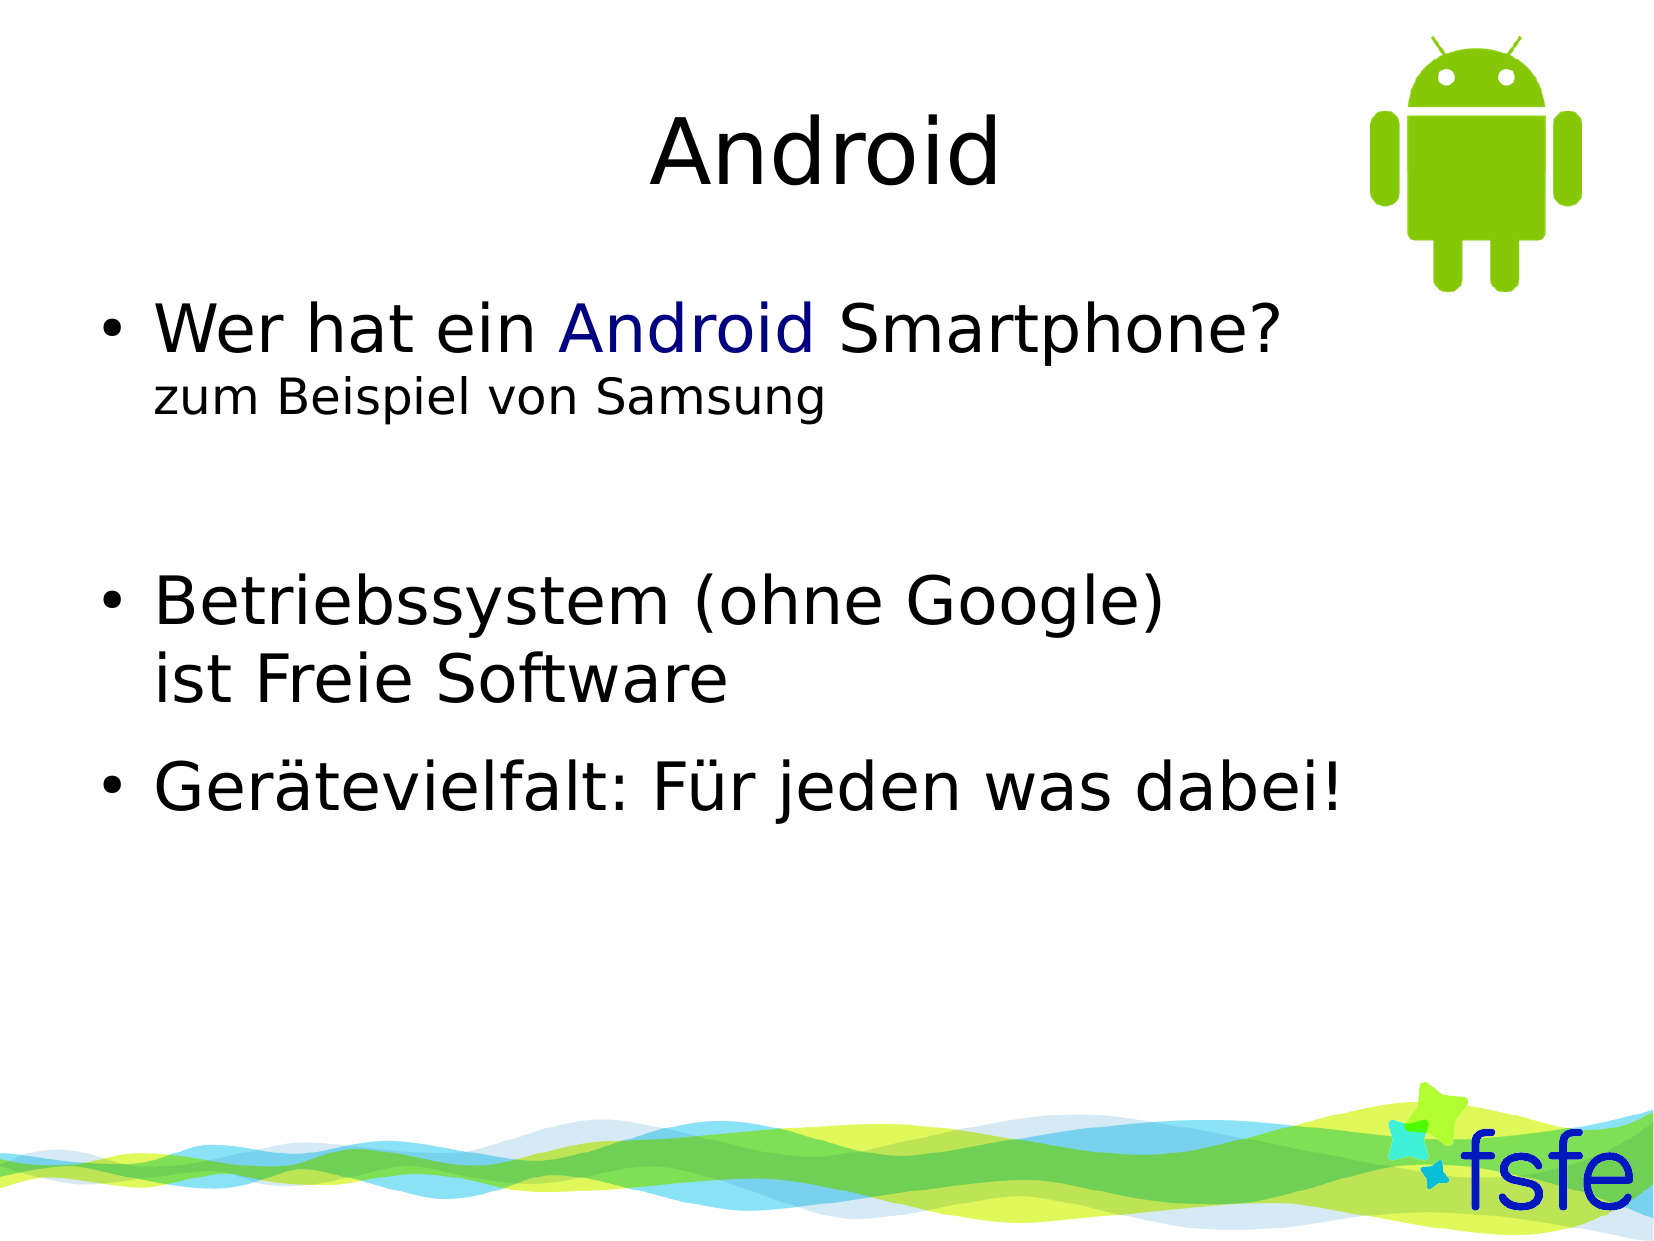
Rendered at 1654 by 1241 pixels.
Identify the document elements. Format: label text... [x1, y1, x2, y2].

picture [0, 1081, 1654, 1241]
list Wer hat ein Android Smartphone? zum Beispiel von Samsung Betriebssystem (ohne Google) ist Freie Software Gerätevielfalt: Für jeden was dabei! [82, 290, 1571, 1010]
title Android [82, 49, 1370, 257]
picture [1370, 36, 1582, 292]
